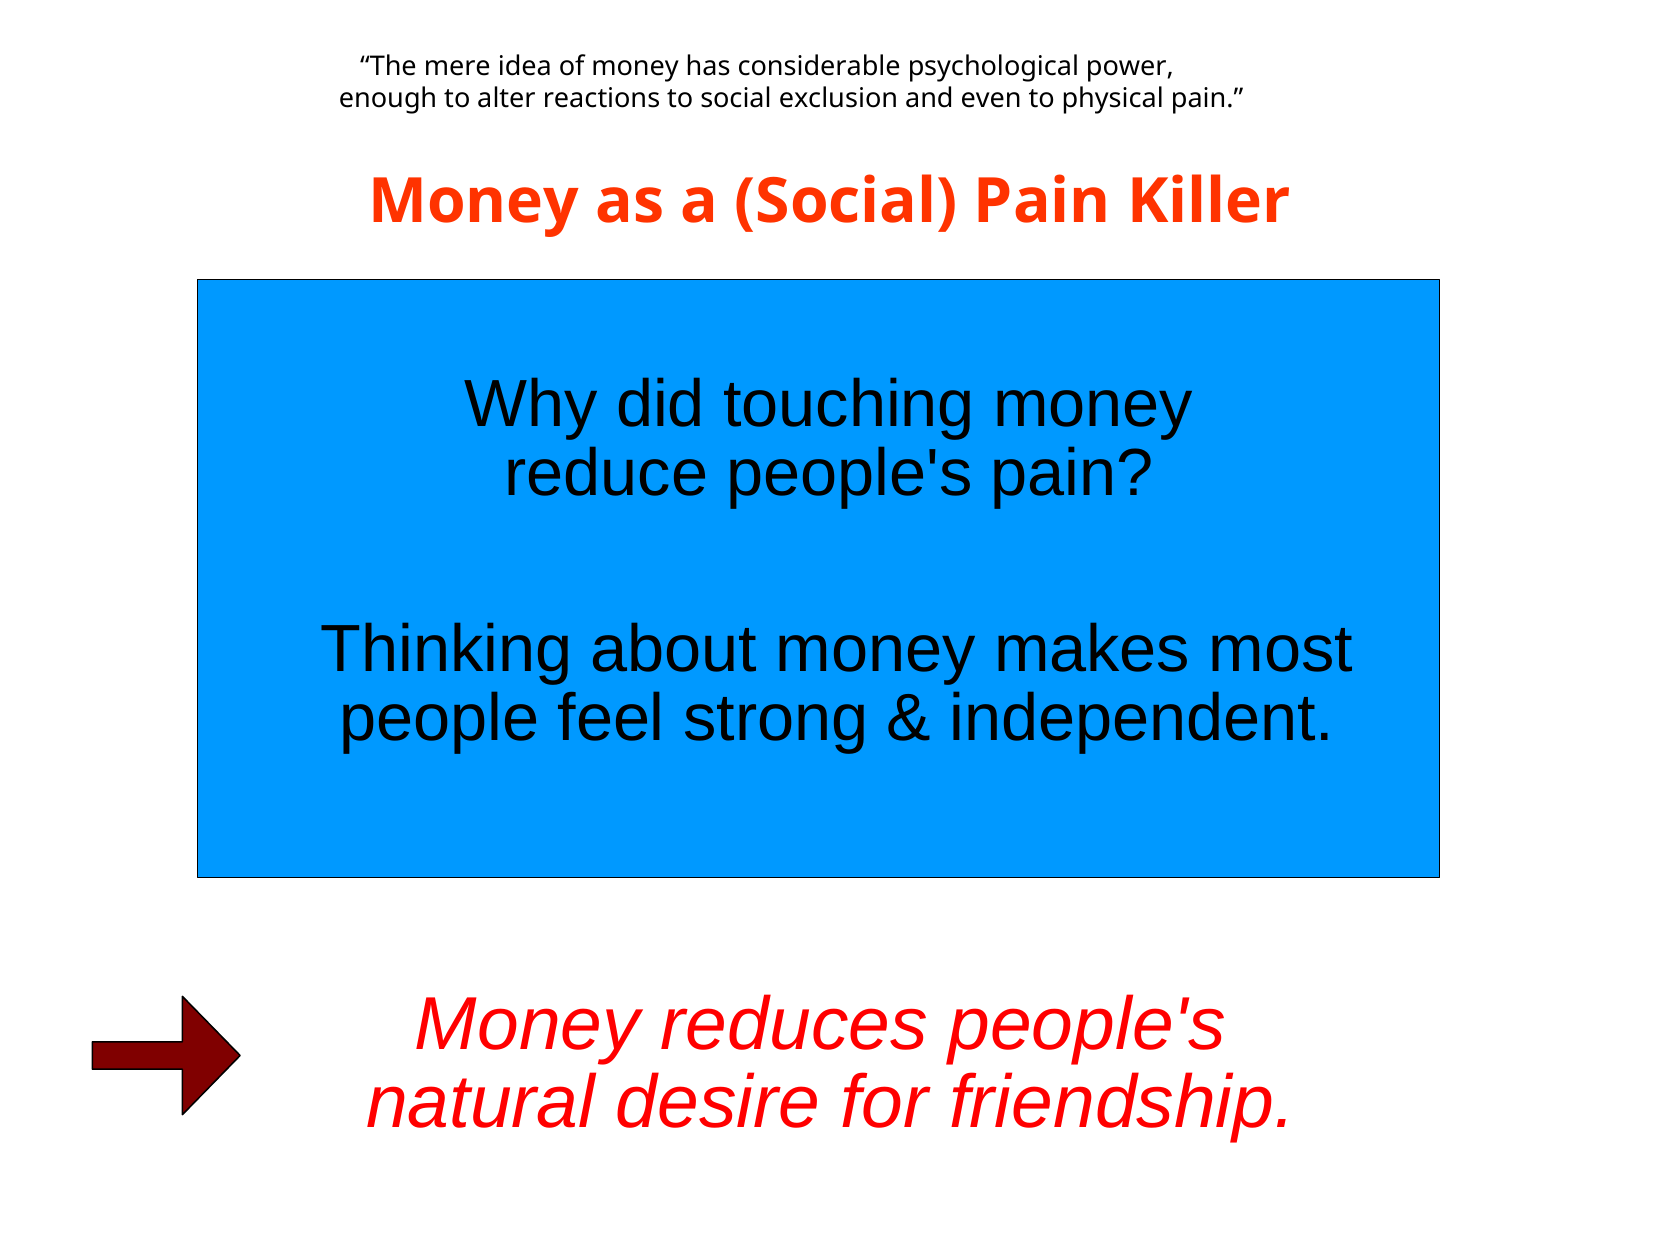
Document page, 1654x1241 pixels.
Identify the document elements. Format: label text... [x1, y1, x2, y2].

text_box Money as a (Social) Pain Killer [141, 159, 1519, 236]
text_box Money reduces people's natural desire for friendship. [12, 970, 1629, 1147]
text_box “The mere idea of money has considerable psychological power, enough to alter reactions to social exclusion and even to physical pain.” [324, 42, 1361, 130]
text_box Thinking about money makes most people feel strong & independent. [292, 599, 1383, 759]
text_box [197, 279, 1440, 878]
text_box Why did touching money reduce people's pain? [394, 354, 1264, 514]
text_box [92, 996, 241, 1115]
